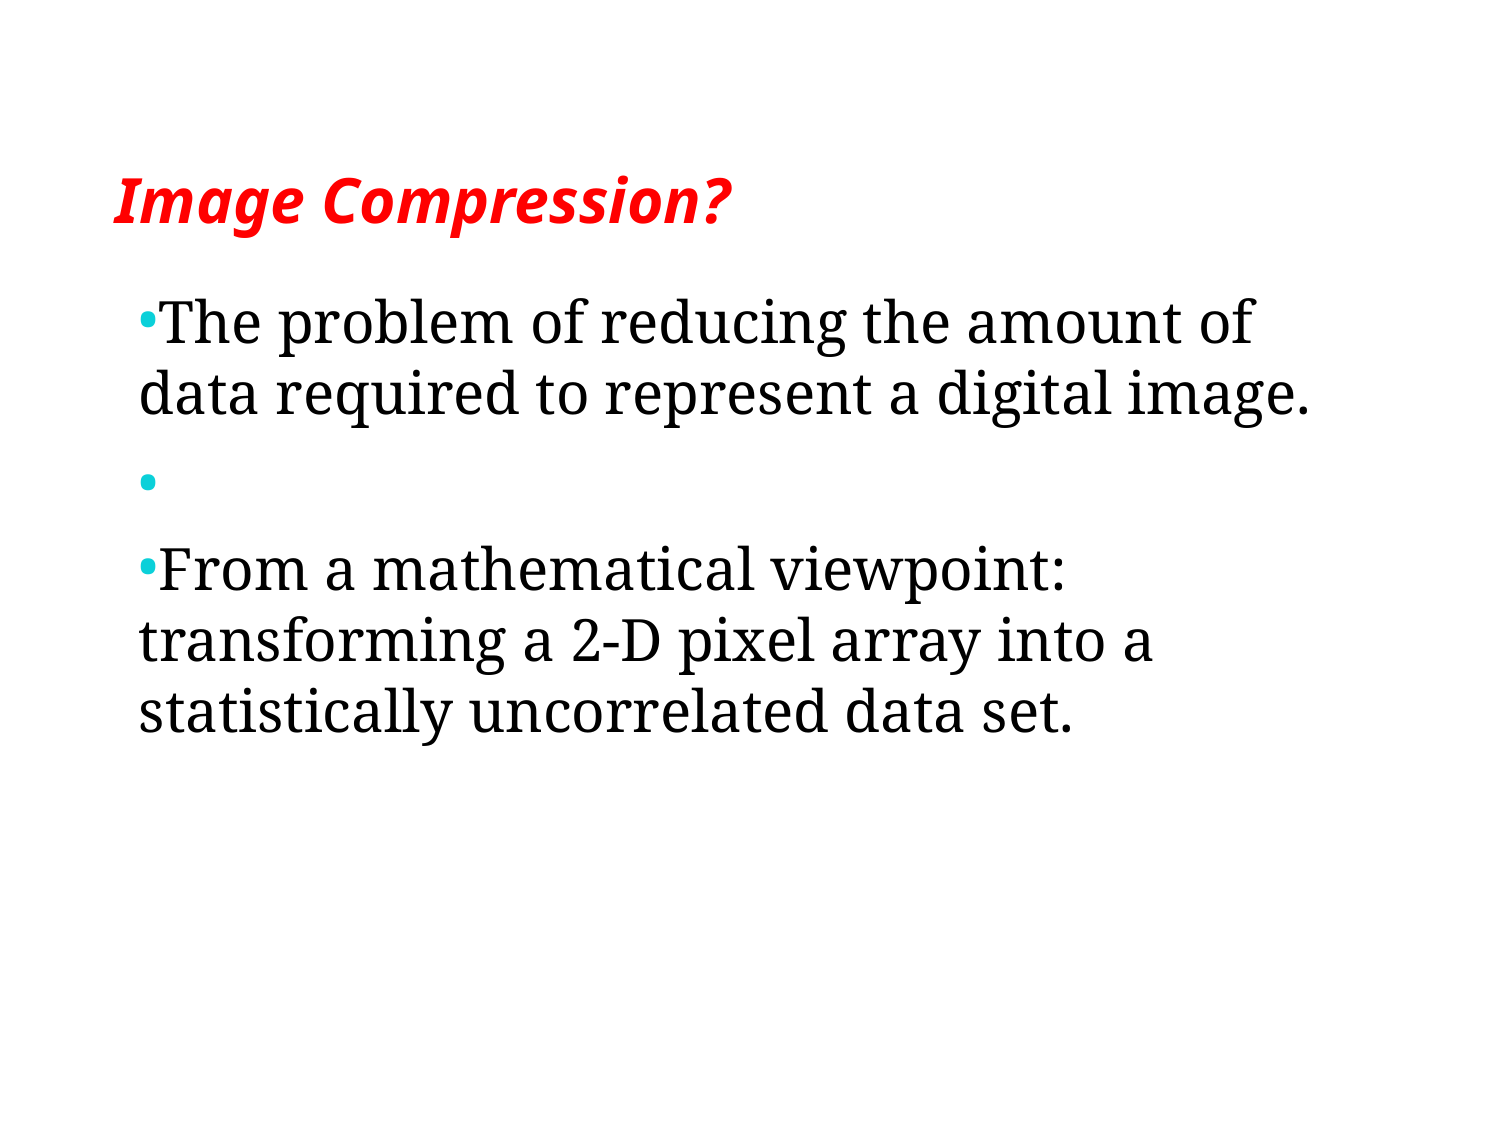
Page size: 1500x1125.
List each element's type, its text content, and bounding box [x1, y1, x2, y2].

text_box Image Compression? [101, 55, 1377, 244]
list The problem of reducing the amount of data required to represent a digital image. From a mathematical viewpoint: transforming a 2-D pixel array into a statistically uncorrelated data set. [123, 278, 1399, 954]
